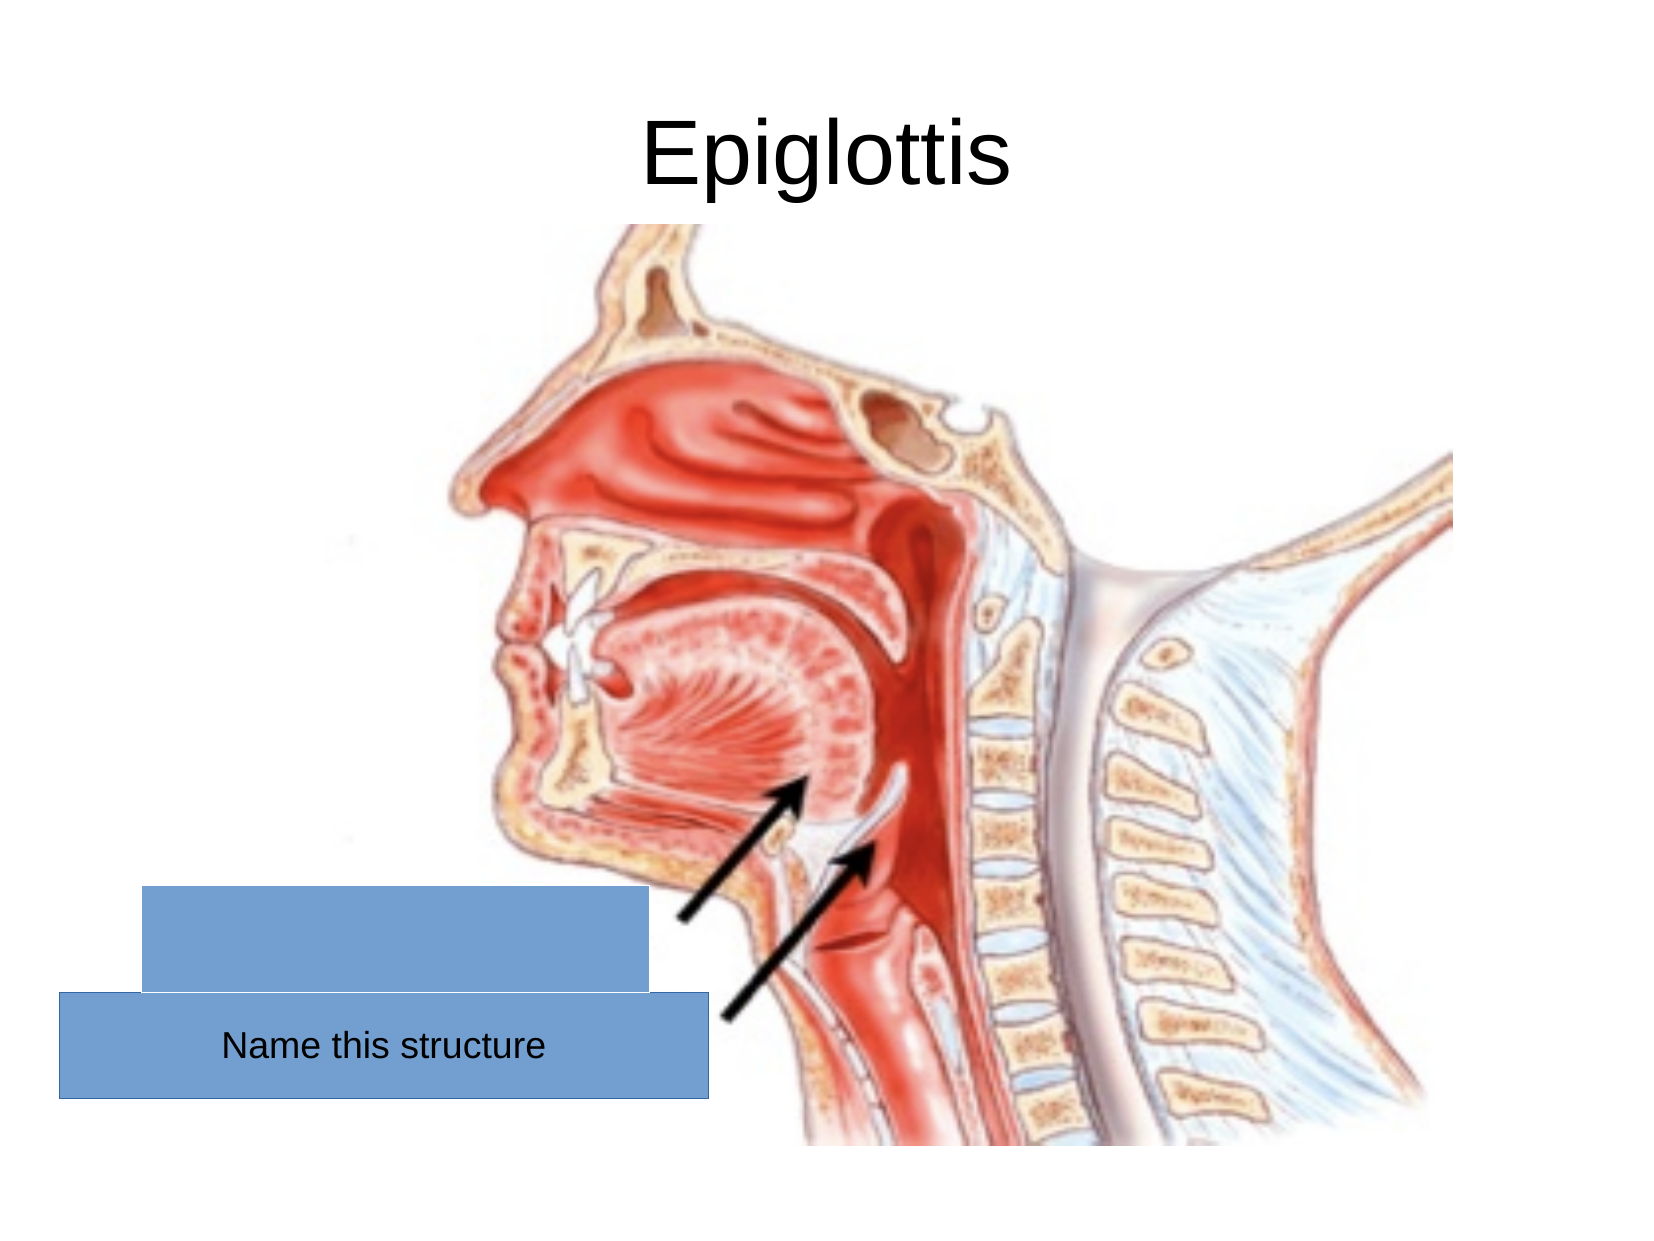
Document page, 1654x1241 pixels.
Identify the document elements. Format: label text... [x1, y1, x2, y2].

text_box Name this structure [59, 992, 709, 1099]
text_box [141, 885, 650, 993]
title Epiglottis [82, 49, 1571, 257]
picture [165, 224, 1453, 1146]
